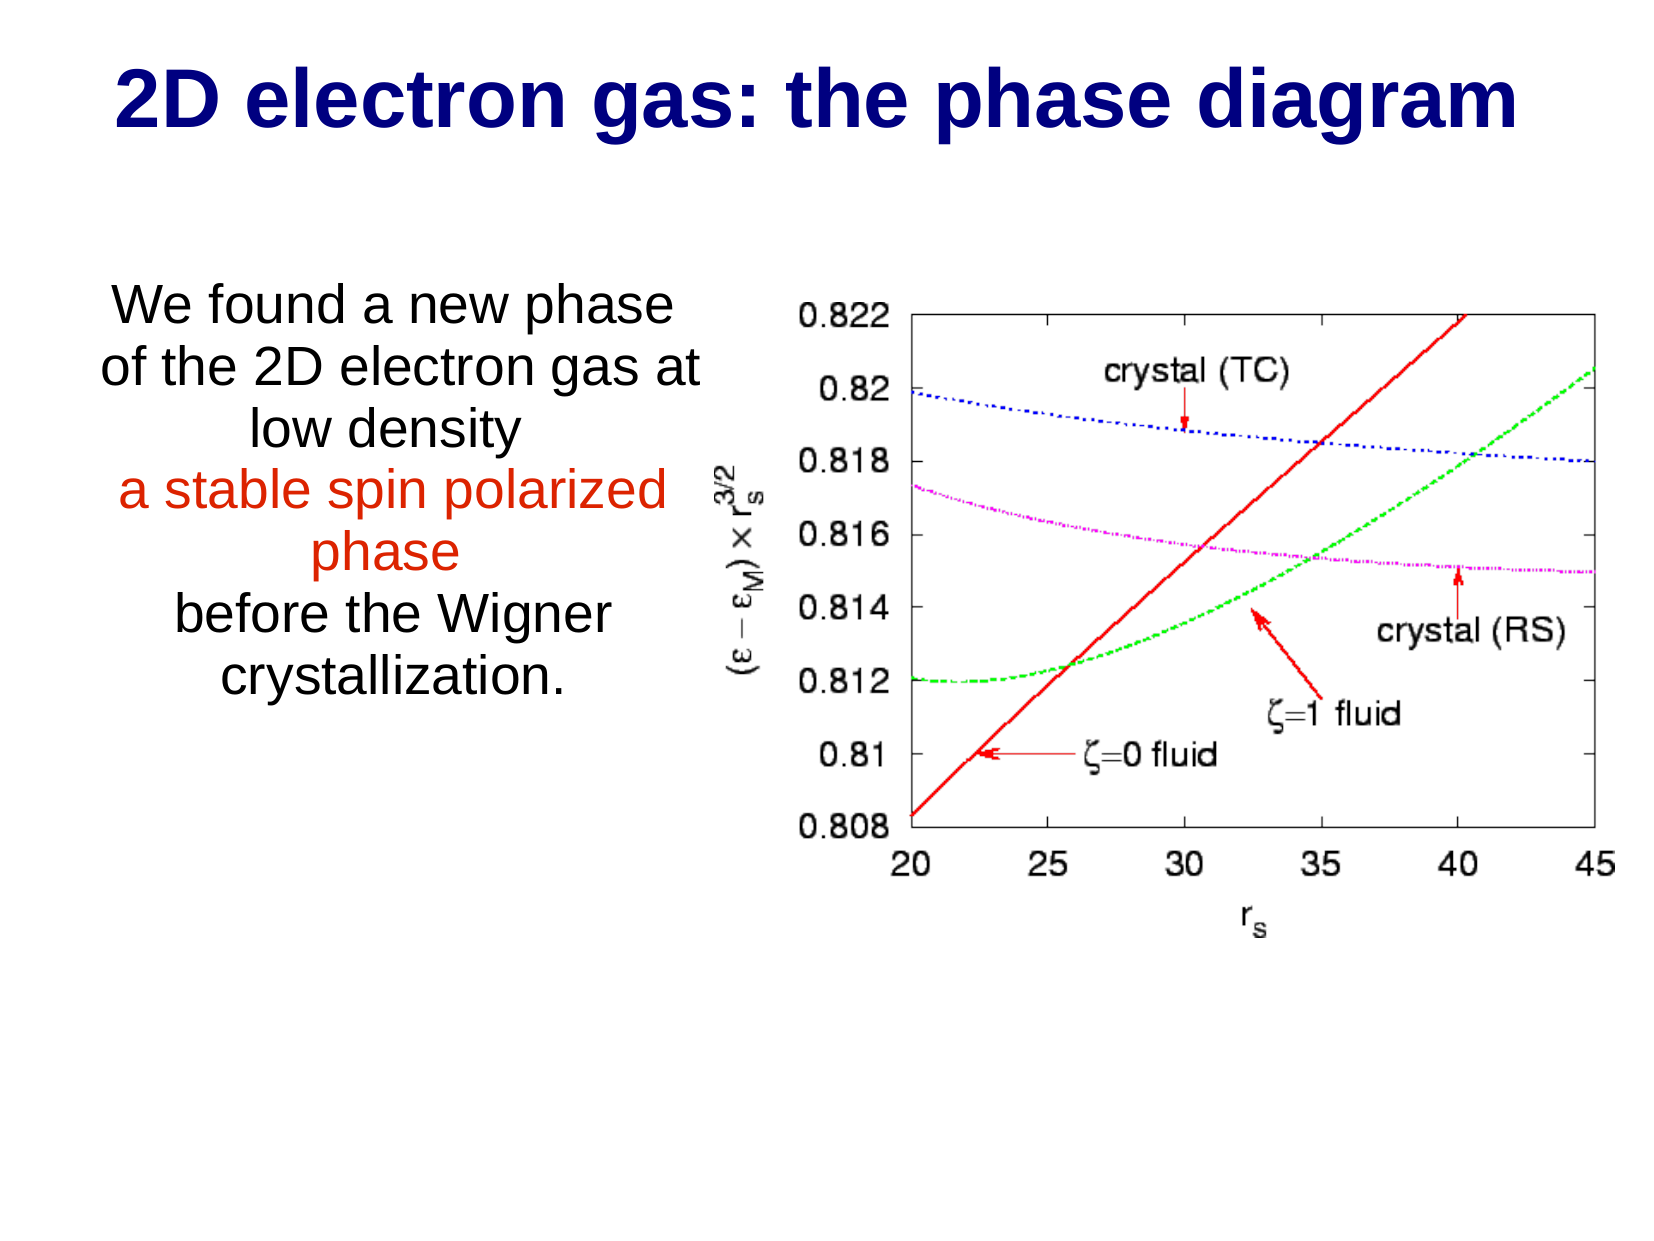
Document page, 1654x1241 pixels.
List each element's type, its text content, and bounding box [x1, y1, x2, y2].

text_box We found a new phase of the 2D electron gas at low density a stable spin polarized phase before the Wigner crystallization. [37, 266, 751, 938]
title 2D electron gas: the phase diagram [0, 0, 1613, 235]
picture [751, 302, 1615, 938]
